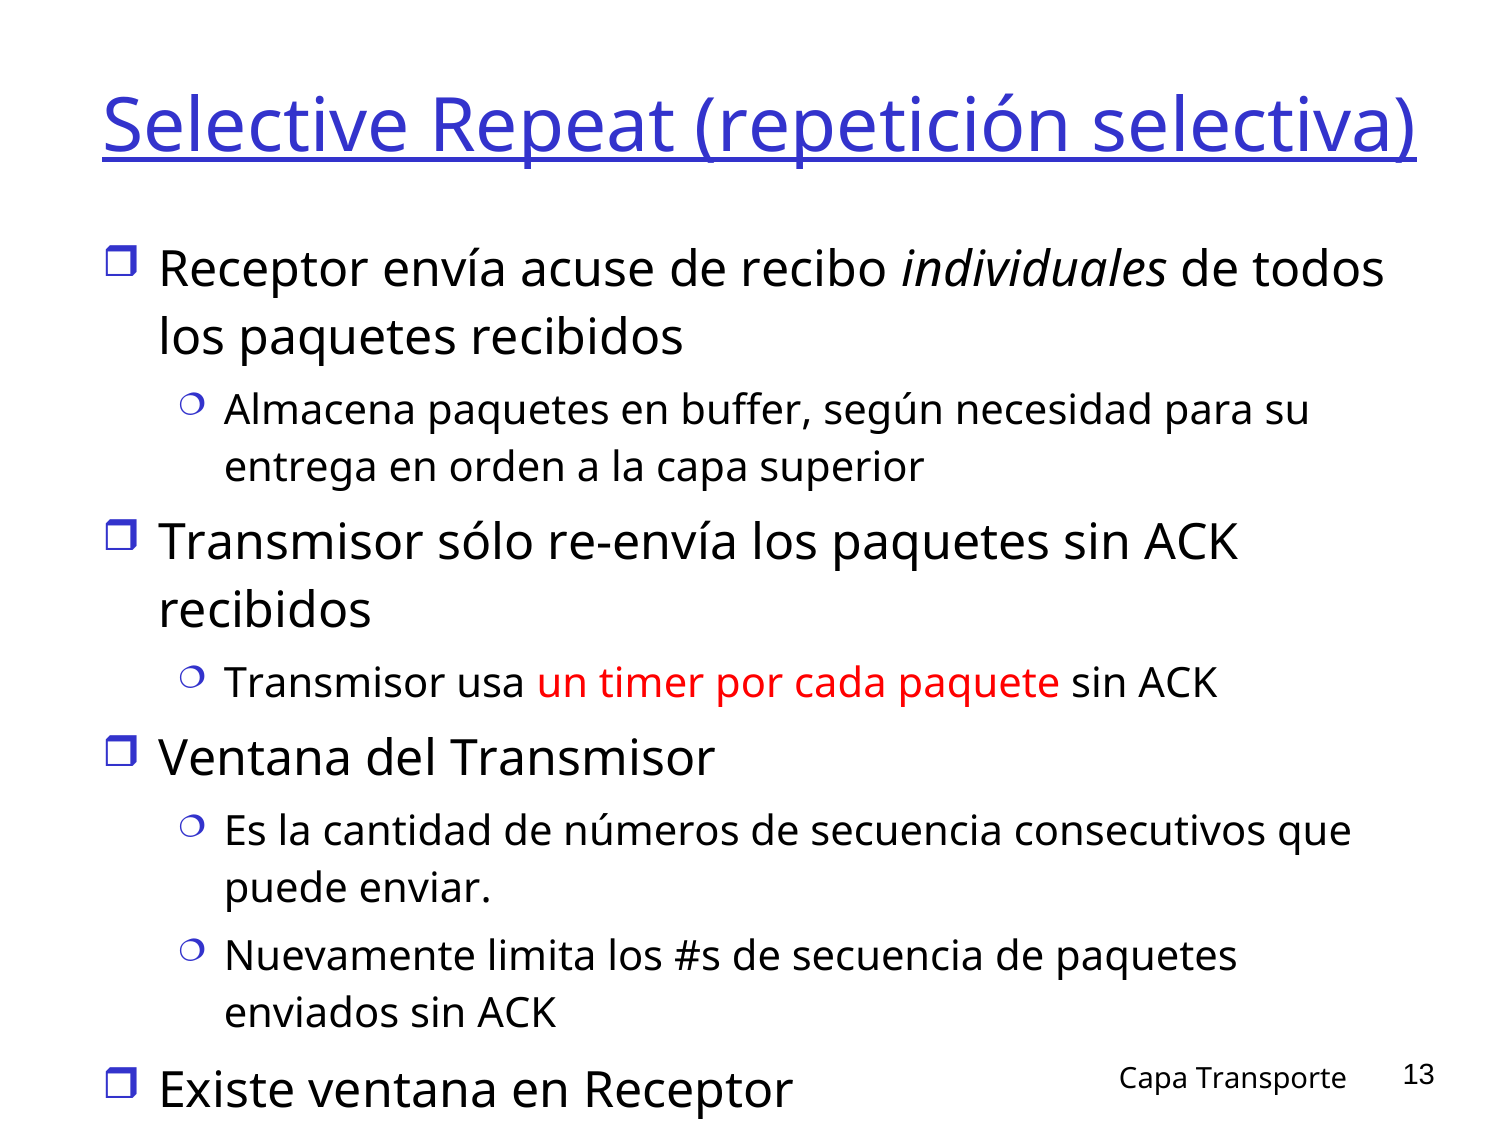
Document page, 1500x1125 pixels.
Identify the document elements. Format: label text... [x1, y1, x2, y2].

title Selective Repeat (repetición selectiva)‏ [87, 26, 1463, 218]
list Receptor envía acuse de recibo individuales de todos los paquetes recibidos Almacena paquetes en buffer, según necesidad para su entrega en orden a la capa superior Transmisor sólo re-envía los paquetes sin ACK recibidos Transmisor usa un timer por cada paquete sin ACK Ventana del Transmisor Es la cantidad de números de secuencia consecutivos que puede enviar. Nuevamente limita los #s de secuencia de paquetes enviados sin ACK Existe ventana en Receptor [87, 224, 1426, 1041]
